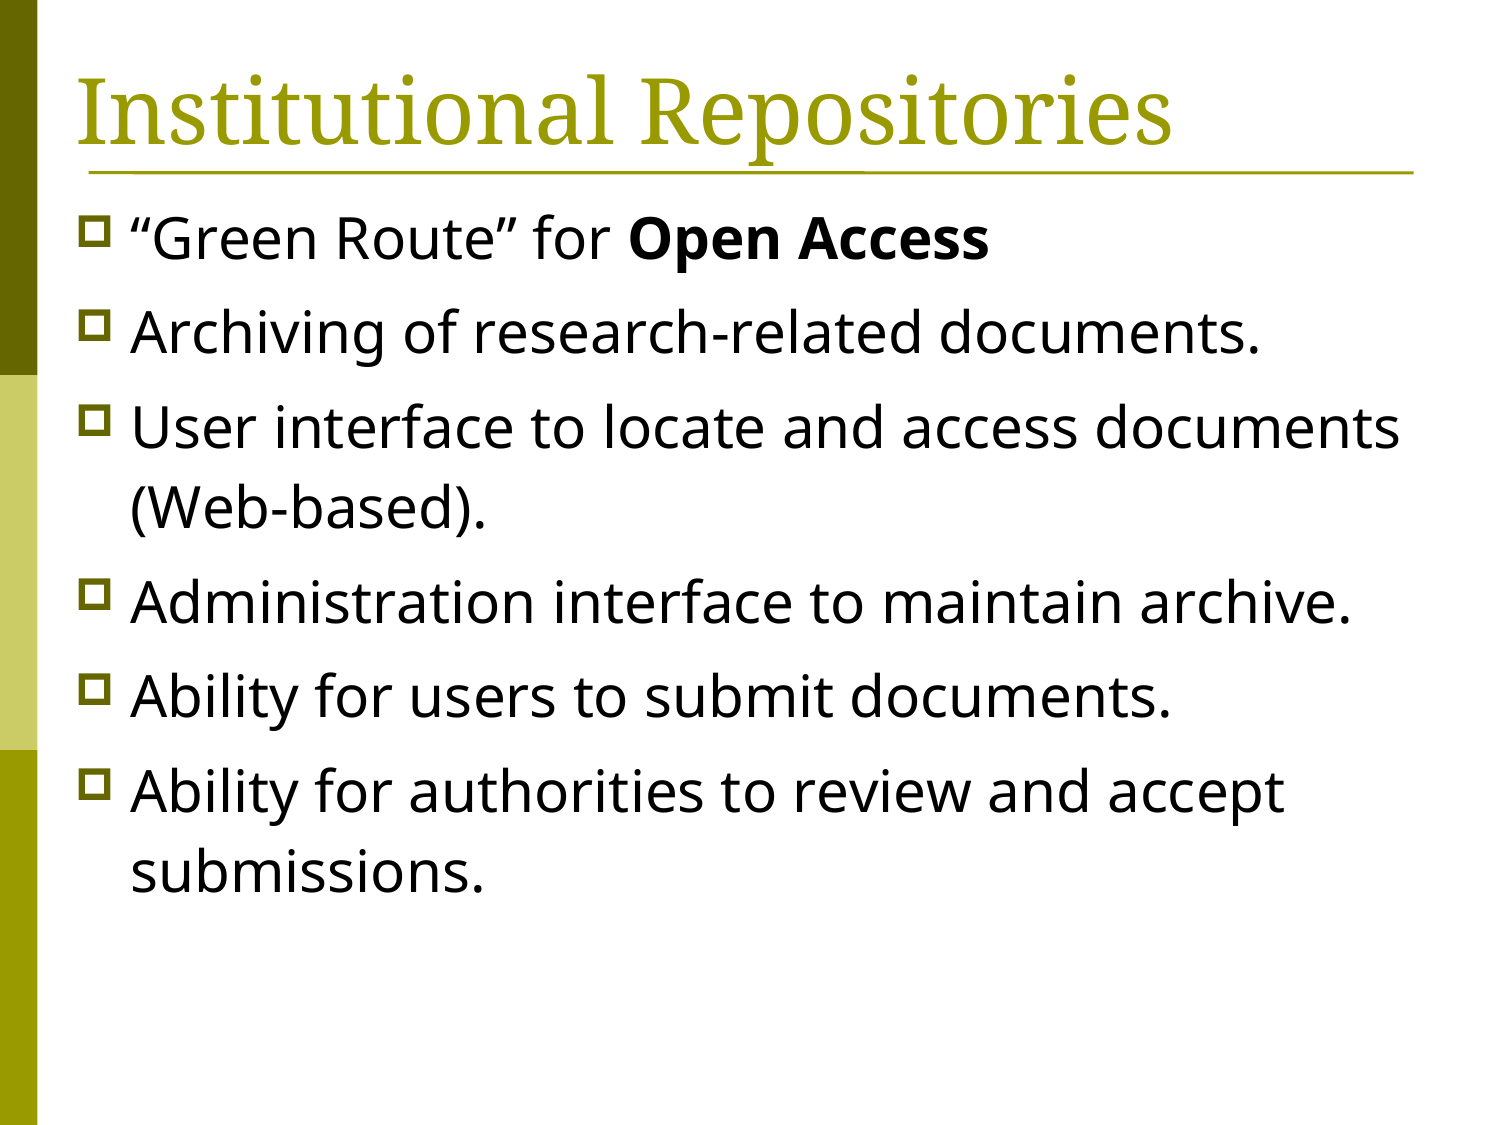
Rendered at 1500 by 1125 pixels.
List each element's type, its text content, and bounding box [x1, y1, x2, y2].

list “Green Route” for Open Access Archiving of research-related documents. User interface to locate and access documents (Web-based). Administration interface to maintain archive. Ability for users to submit documents. Ability for authorities to review and accept submissions. [75, 196, 1426, 991]
title Institutional Repositories [75, 52, 1426, 166]
